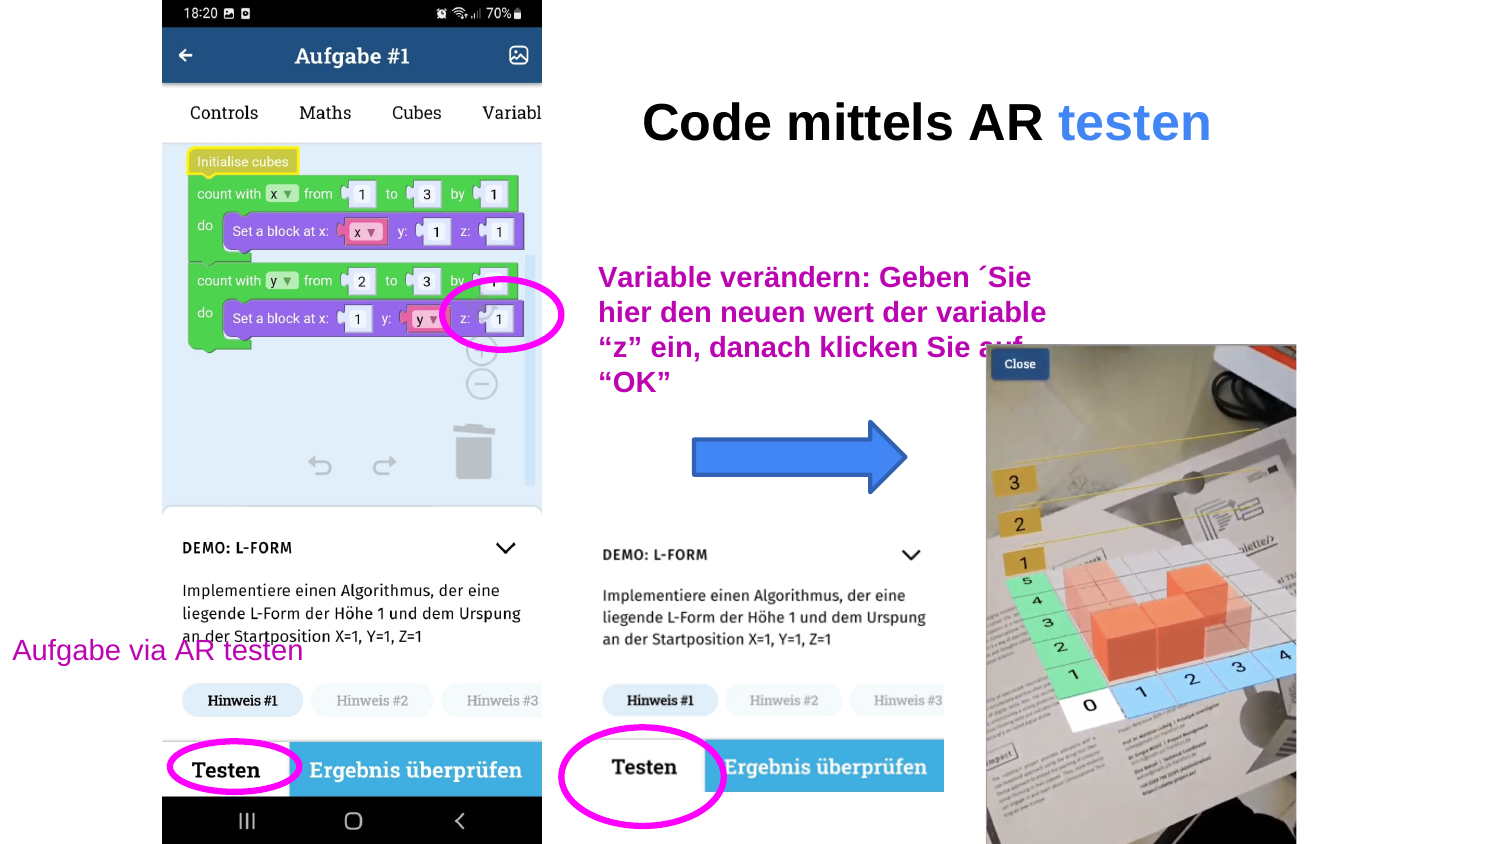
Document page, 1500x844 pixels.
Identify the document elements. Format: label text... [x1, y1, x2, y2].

picture [446, 283, 542, 346]
text_box Variable verändern: Geben ´Sie hier den neuen wert der variable “z” ein, danach klicken Sie auf “OK” [583, 180, 1091, 409]
picture [985, 344, 1297, 844]
text_box [694, 421, 906, 493]
picture [588, 523, 944, 792]
picture [162, 0, 542, 844]
title Code mittels AR testen [627, 72, 1449, 167]
text_box Aufgabe via AR testen [0, 554, 505, 676]
picture [588, 731, 720, 792]
